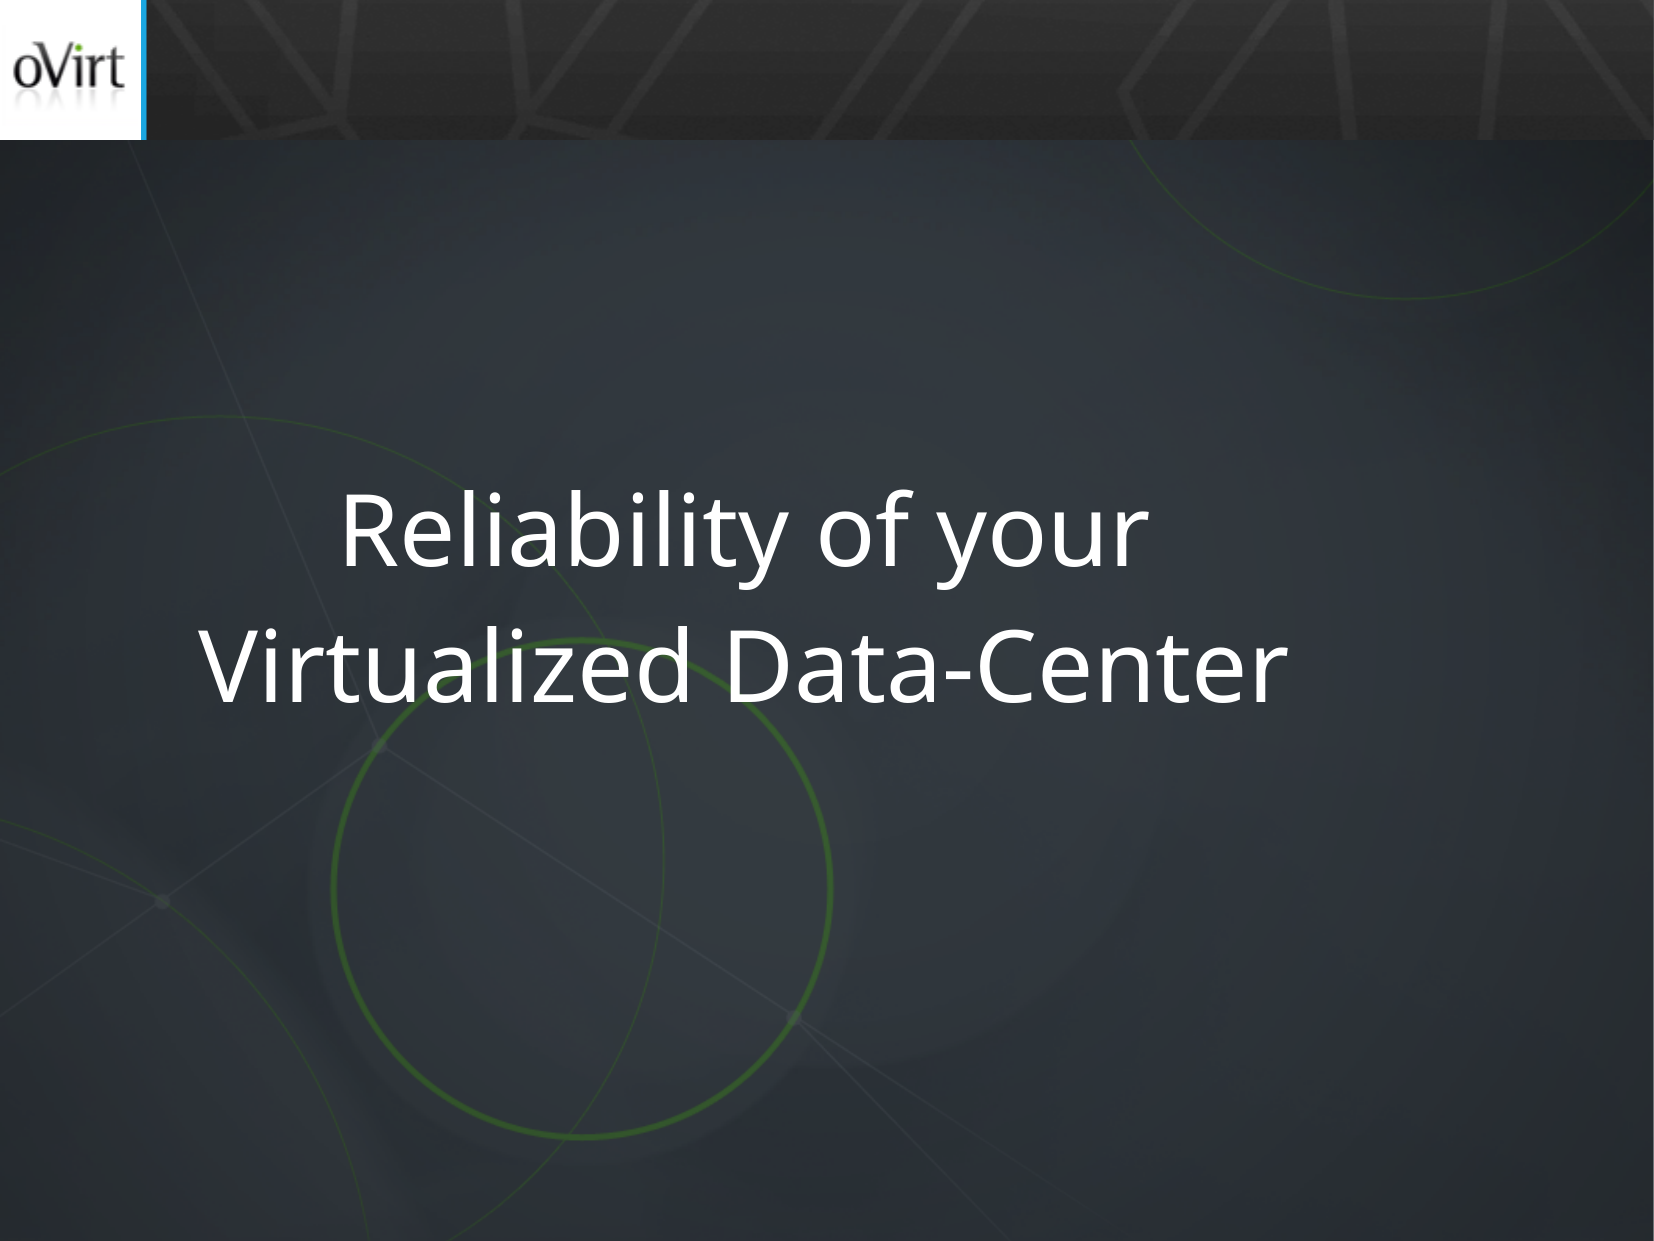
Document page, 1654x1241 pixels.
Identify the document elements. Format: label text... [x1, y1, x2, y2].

picture [0, 0, 1654, 1241]
text_box Reliability of your Virtualized Data-Center [183, 451, 1620, 691]
